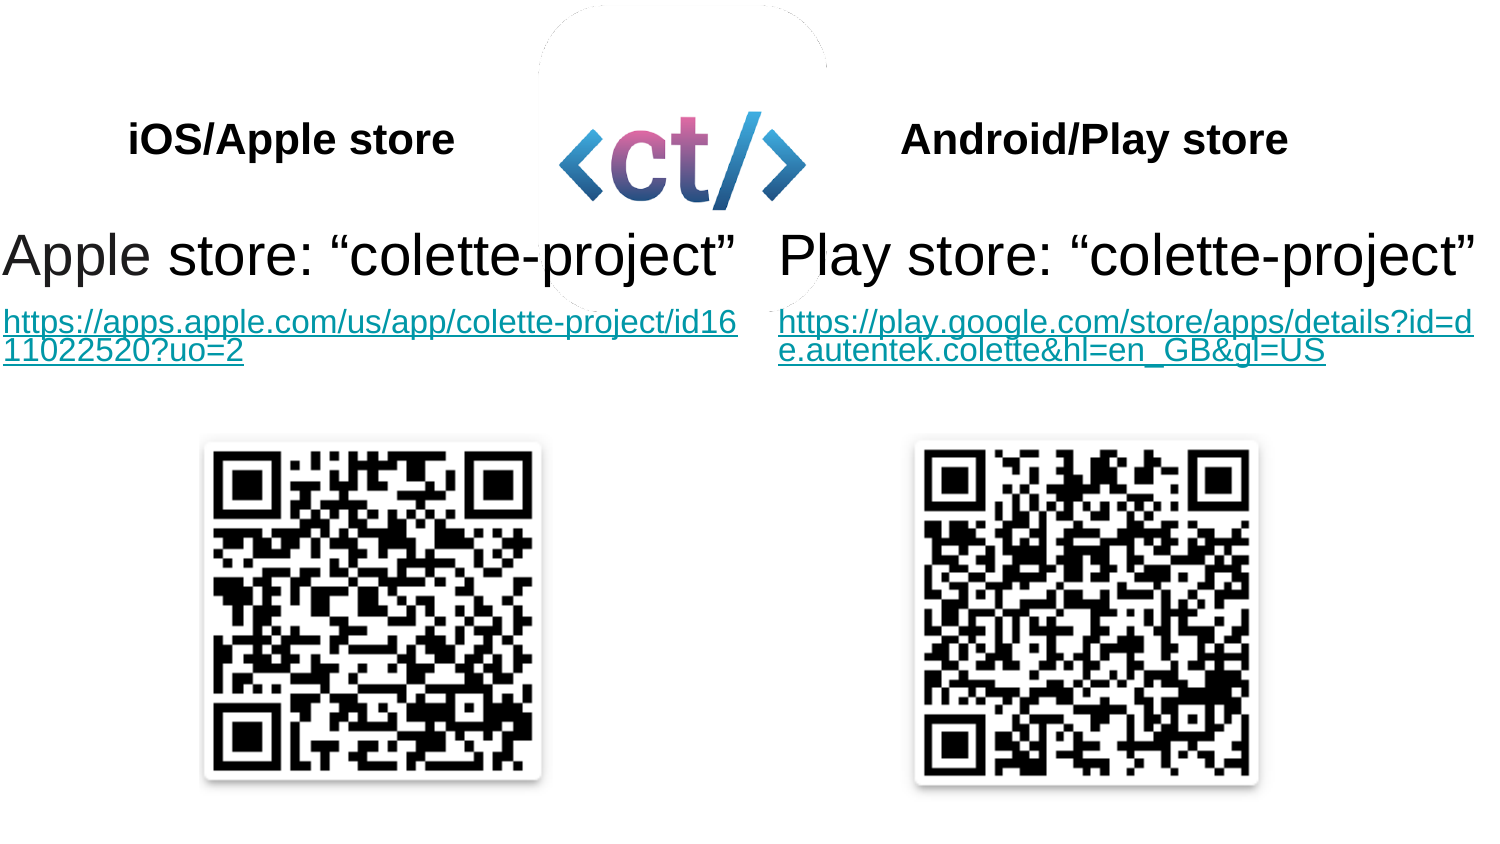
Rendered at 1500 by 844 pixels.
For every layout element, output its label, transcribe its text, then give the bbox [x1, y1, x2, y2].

list Apple store: “colette-project” https://apps.apple.com/us/app/colette-project/id1611022520?uo=2 [2, 225, 751, 561]
picture [538, 5, 827, 312]
picture [199, 434, 553, 803]
list iOS/Apple store [127, 62, 539, 165]
list Play store: “colette-project” https://play.google.com/store/apps/details?id=de.autentek.colette&hl=en_GB&gl=US [778, 225, 1482, 468]
list Android/Play store [900, 62, 1414, 165]
picture [900, 434, 1278, 803]
